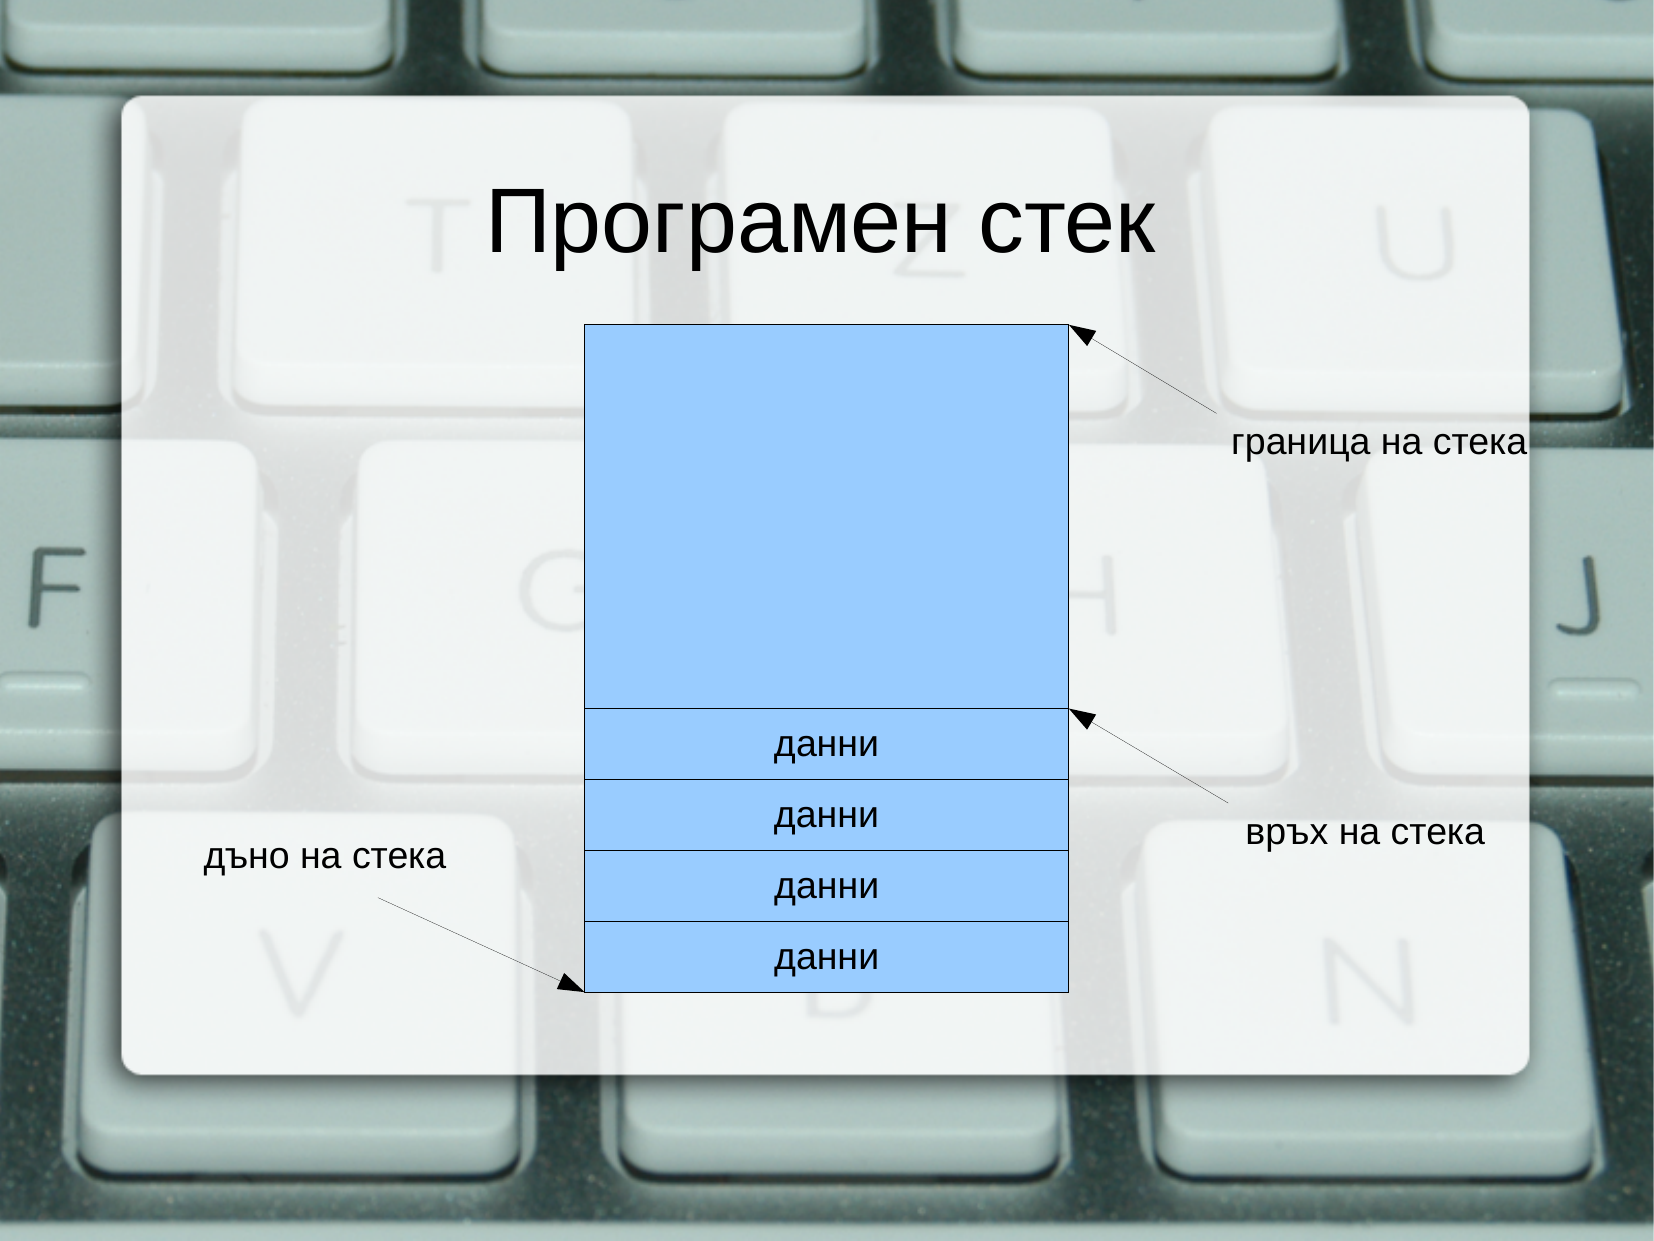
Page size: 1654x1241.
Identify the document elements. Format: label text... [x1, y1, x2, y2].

picture [0, 0, 1654, 1241]
text_box граница на стека [1216, 413, 1543, 471]
text_box данни [584, 851, 1069, 922]
text_box данни [584, 708, 1069, 780]
text_box [584, 324, 1069, 708]
text_box данни [584, 780, 1069, 851]
text_box дъно на стека [188, 826, 462, 884]
text_box данни [584, 922, 1069, 993]
title Програмен стек [135, 117, 1506, 325]
text_box връх на стека [1230, 803, 1501, 860]
